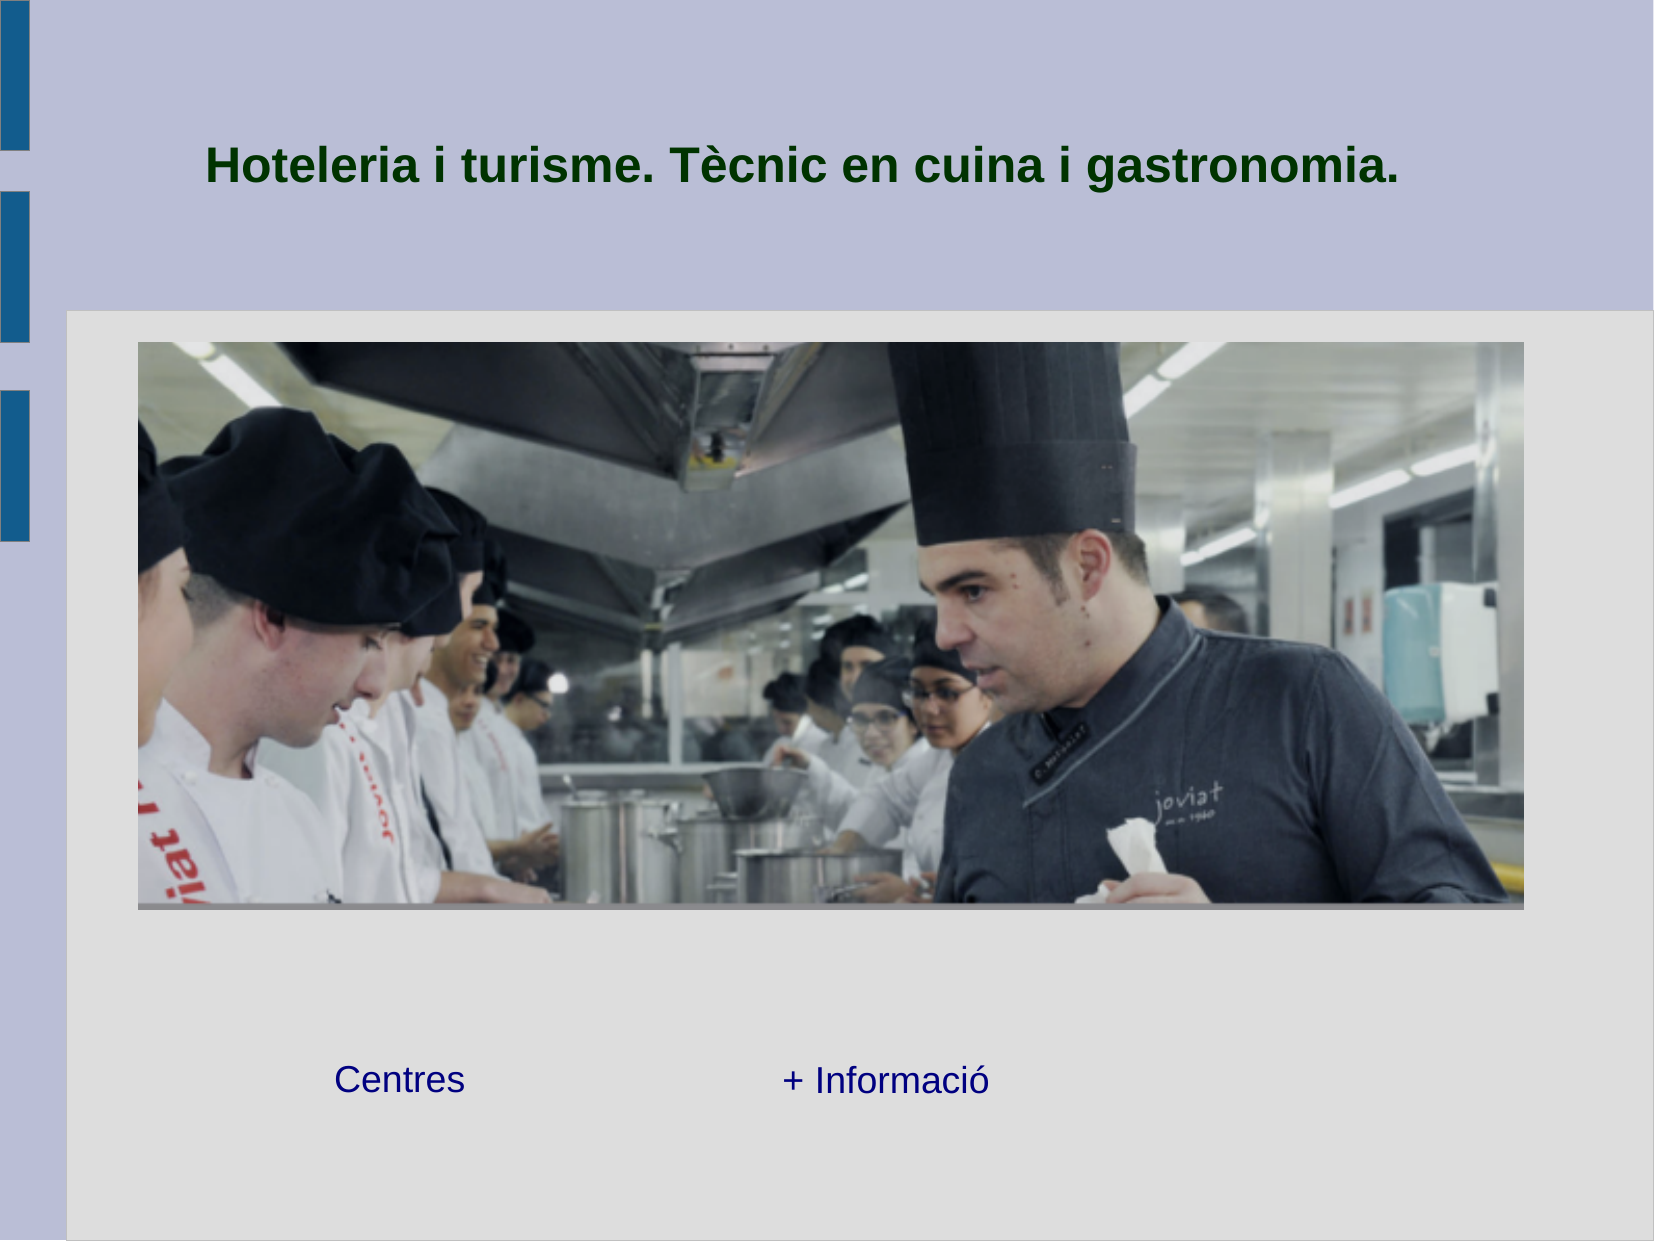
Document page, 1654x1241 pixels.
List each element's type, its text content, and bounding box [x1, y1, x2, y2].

text_box Centres [319, 1051, 508, 1122]
picture [138, 342, 1524, 910]
text_box + Informació [767, 1052, 1032, 1123]
title Hoteleria i turisme. Tècnic en cuina i gastronomia. [94, 106, 1512, 225]
